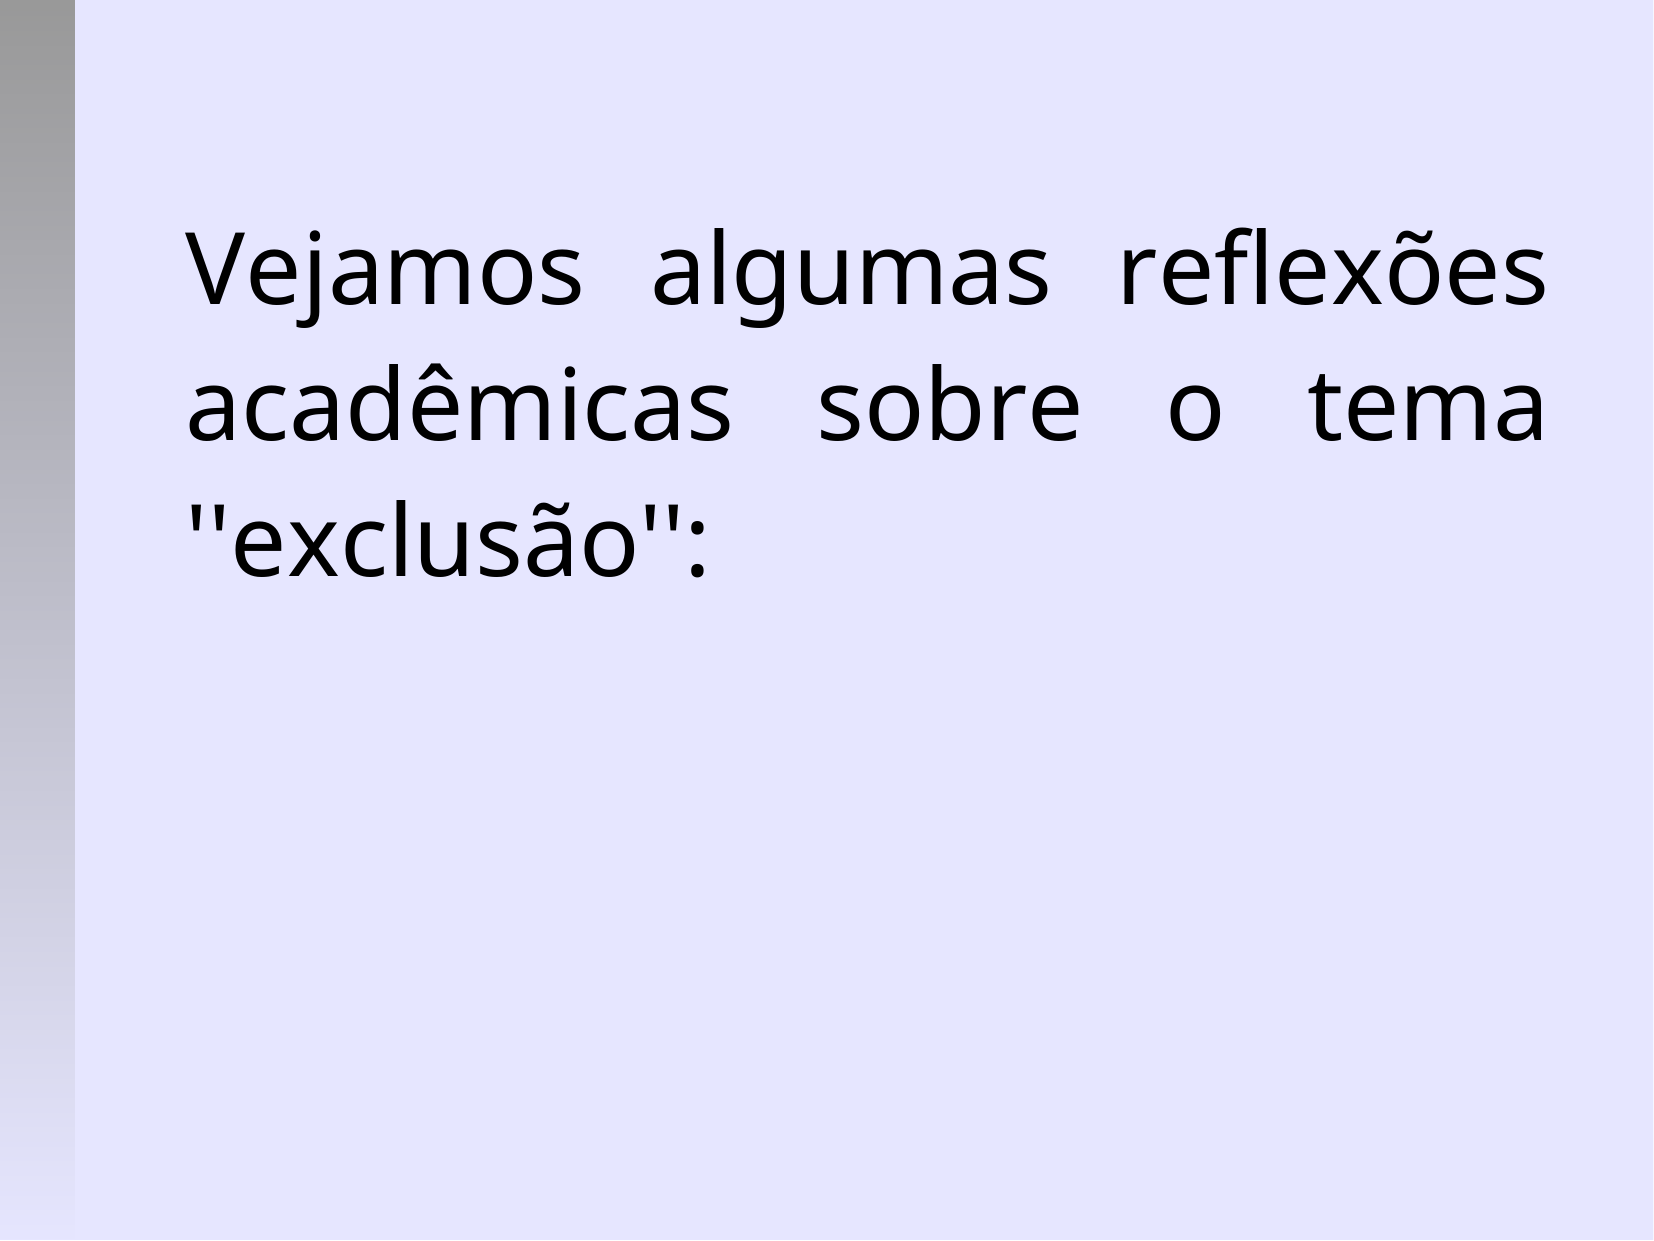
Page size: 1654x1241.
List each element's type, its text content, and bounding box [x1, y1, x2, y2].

text_box Vejamos algumas reflexões acadêmicas sobre o tema ''exclusão'': [171, 189, 1565, 849]
